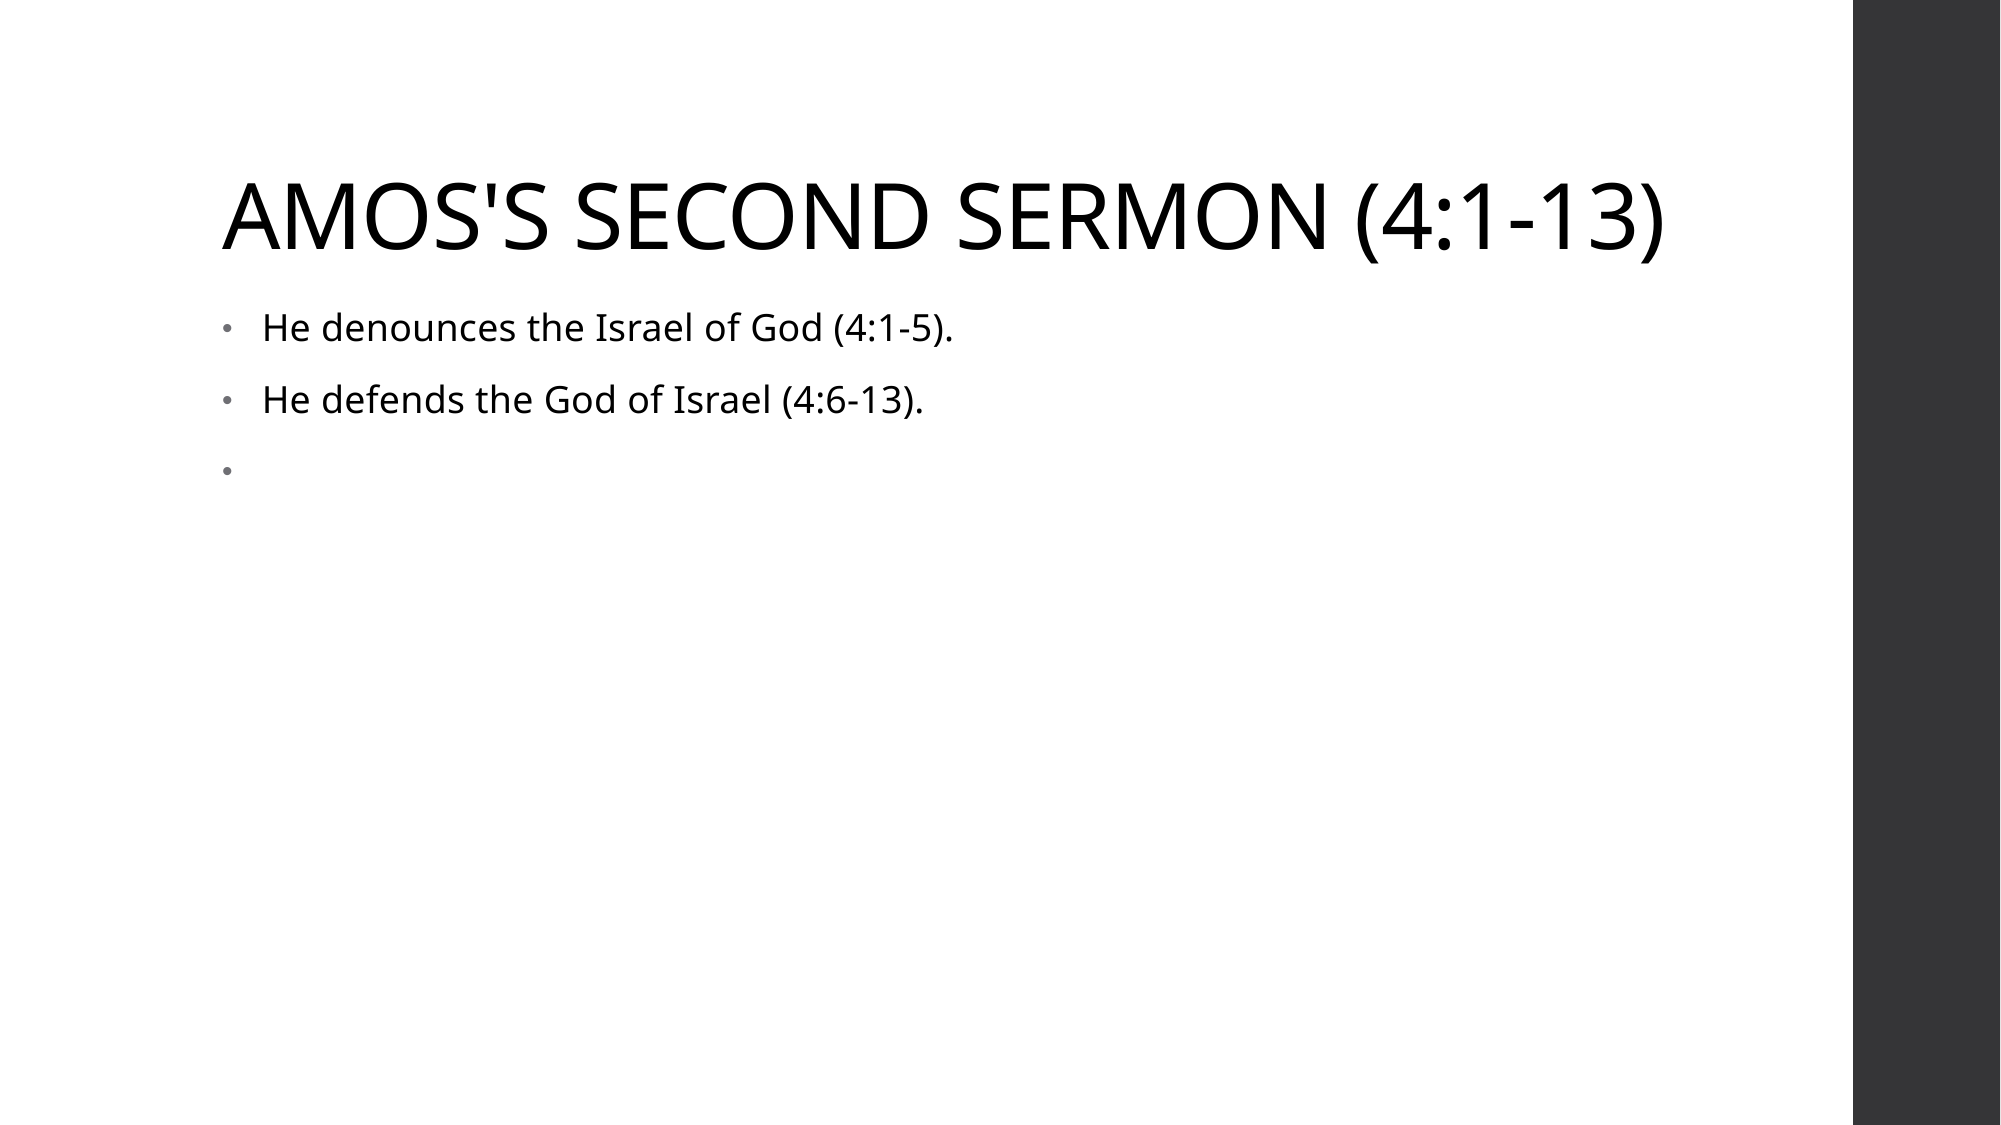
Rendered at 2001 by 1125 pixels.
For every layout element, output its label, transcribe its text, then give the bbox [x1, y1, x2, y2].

list He denounces the Israel of God (4:1-5). He defends the God of Israel (4:6-13). [206, 299, 1617, 1014]
title AMOS'S SECOND SERMON (4:1-13) [206, 60, 1797, 278]
